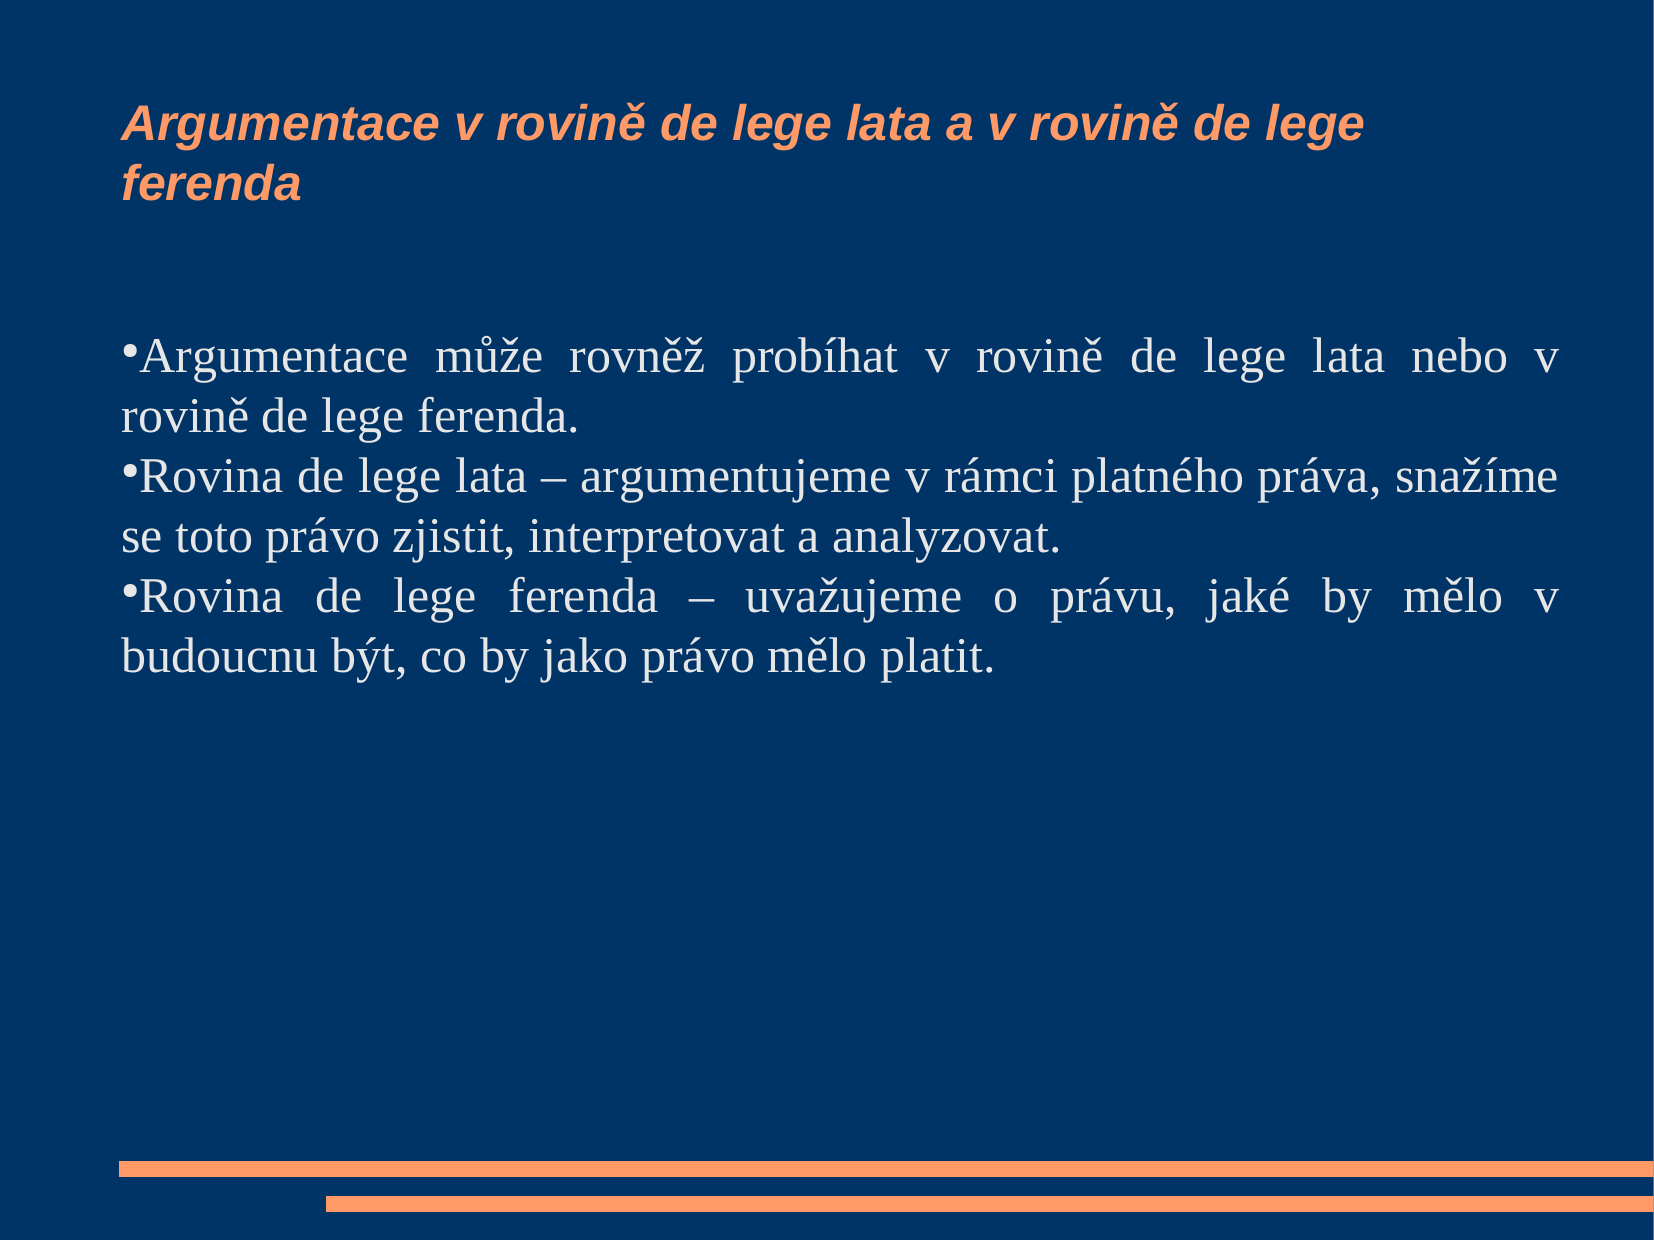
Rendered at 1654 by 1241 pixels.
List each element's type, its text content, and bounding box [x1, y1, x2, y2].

title Argumentace v rovině de lege lata a v rovině de lege ferenda [121, 46, 1534, 254]
list Argumentace může rovněž probíhat v rovině de lege lata nebo v rovině de lege ferenda. Rovina de lege lata – argumentujeme v rámci platného práva, snažíme se toto právo zjistit, interpretovat a analyzovat. Rovina de lege ferenda – uvažujeme o právu, jaké by mělo v budoucnu být, co by jako právo mělo platit. [121, 322, 1561, 1132]
